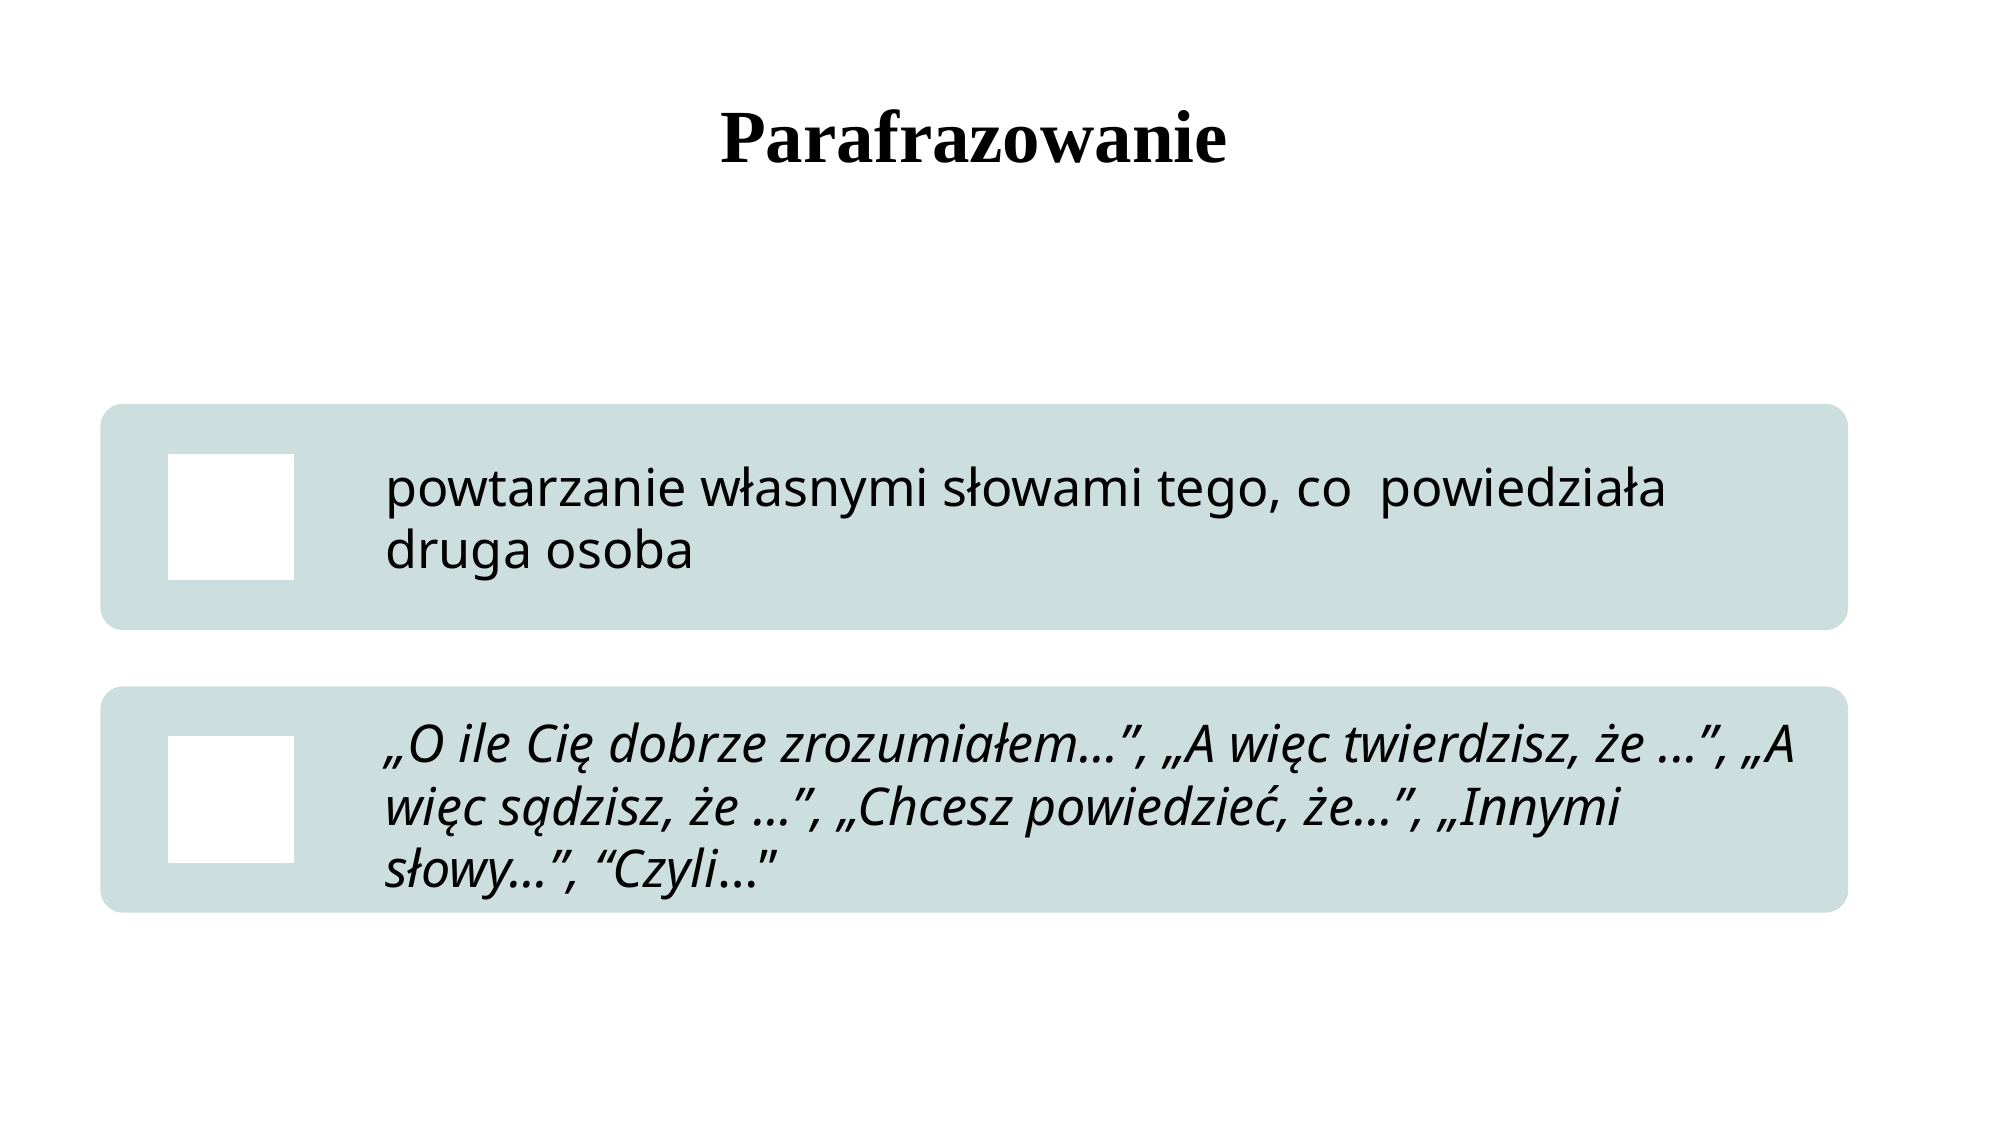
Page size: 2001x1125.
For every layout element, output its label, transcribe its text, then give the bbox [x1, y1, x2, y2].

text_box powtarzanie własnymi słowami tego, co powiedziała druga osoba [361, 403, 1849, 631]
text_box [100, 403, 361, 631]
text_box „O ile Cię dobrze zrozumiałem...”, „A więc twierdzisz, że ...”, „A więc sądzisz, że ...”, „Chcesz powiedzieć, że...”, „Innymi słowy...”, “Czyli…” [361, 686, 1849, 913]
text_box [100, 686, 361, 913]
title Parafrazowanie [100, 90, 1849, 276]
